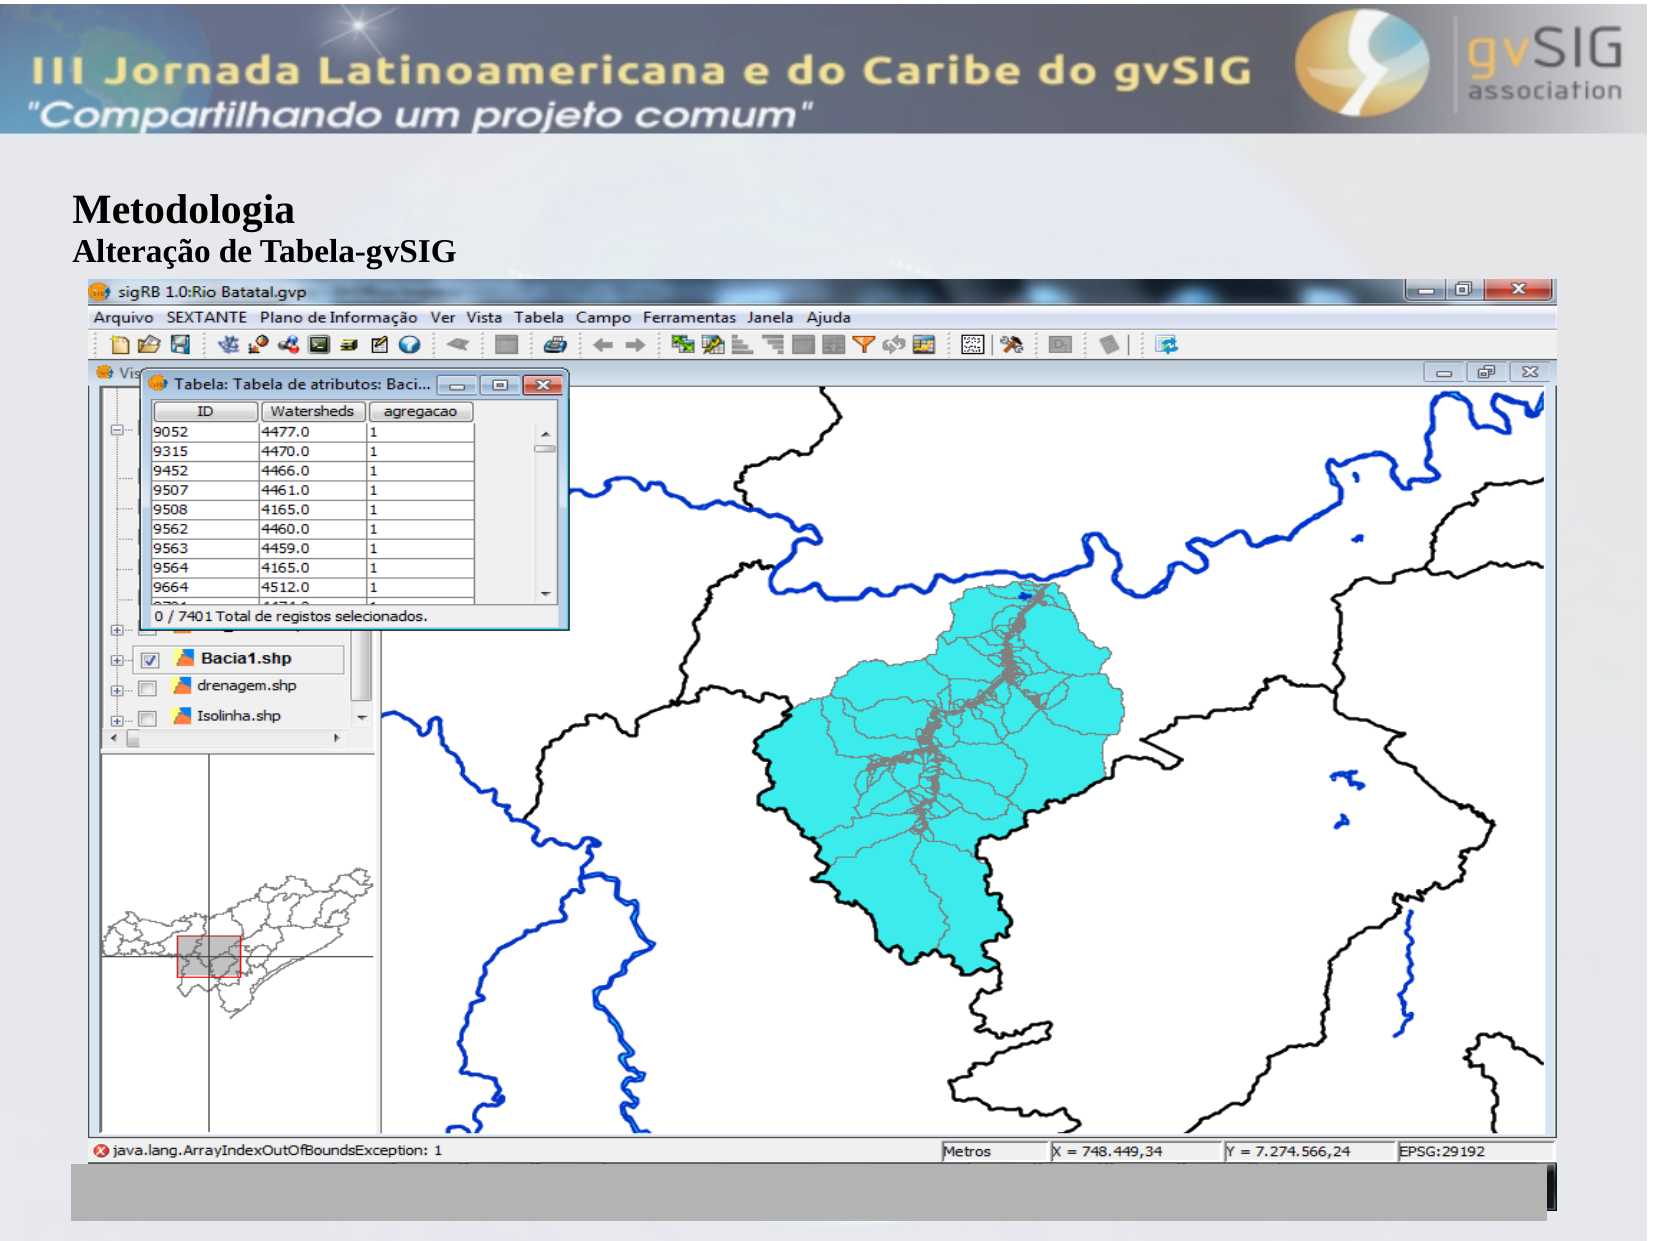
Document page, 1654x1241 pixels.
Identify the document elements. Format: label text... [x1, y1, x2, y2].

picture [0, 4, 1647, 1241]
table_header [71, 1164, 1547, 1221]
table_header Metodologia Alteração de Tabela-gvSIG [57, 178, 472, 279]
